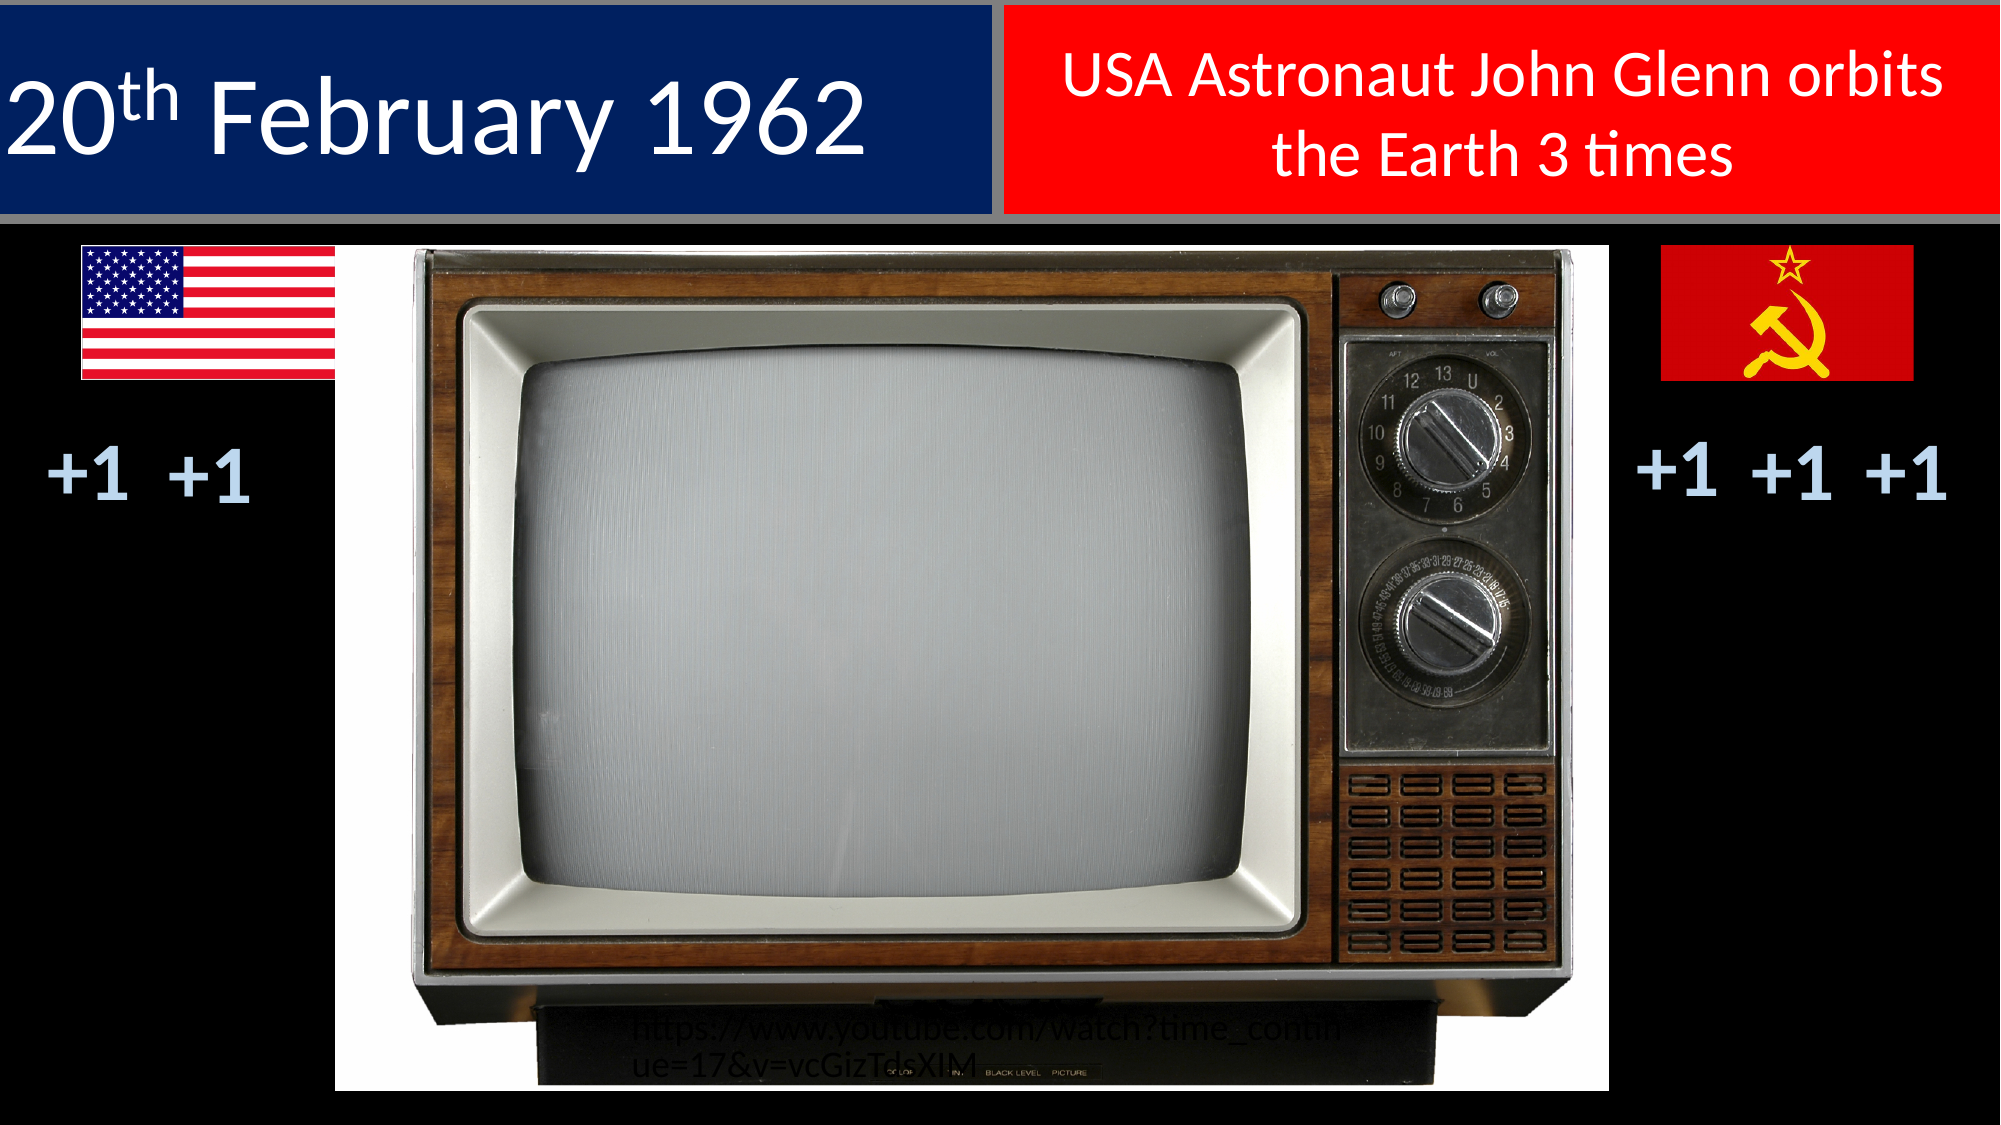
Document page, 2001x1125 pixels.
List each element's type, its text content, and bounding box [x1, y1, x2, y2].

text_box USA Astronaut John Glenn orbits the Earth 3 times [999, 0, 2000, 219]
picture [1660, 245, 1914, 381]
text_box +1 [1621, 405, 1736, 523]
text_box 20th February 1962 [0, 0, 997, 219]
text_box https://www.youtube.com/watch?time_continue=17&v=vcGizTdsXIM [617, 995, 1377, 1100]
text_box +1 [1735, 409, 1850, 526]
text_box +1 [1850, 409, 1966, 526]
text_box +1 [154, 412, 269, 529]
text_box +1 [32, 409, 147, 526]
picture [81, 245, 1609, 1091]
